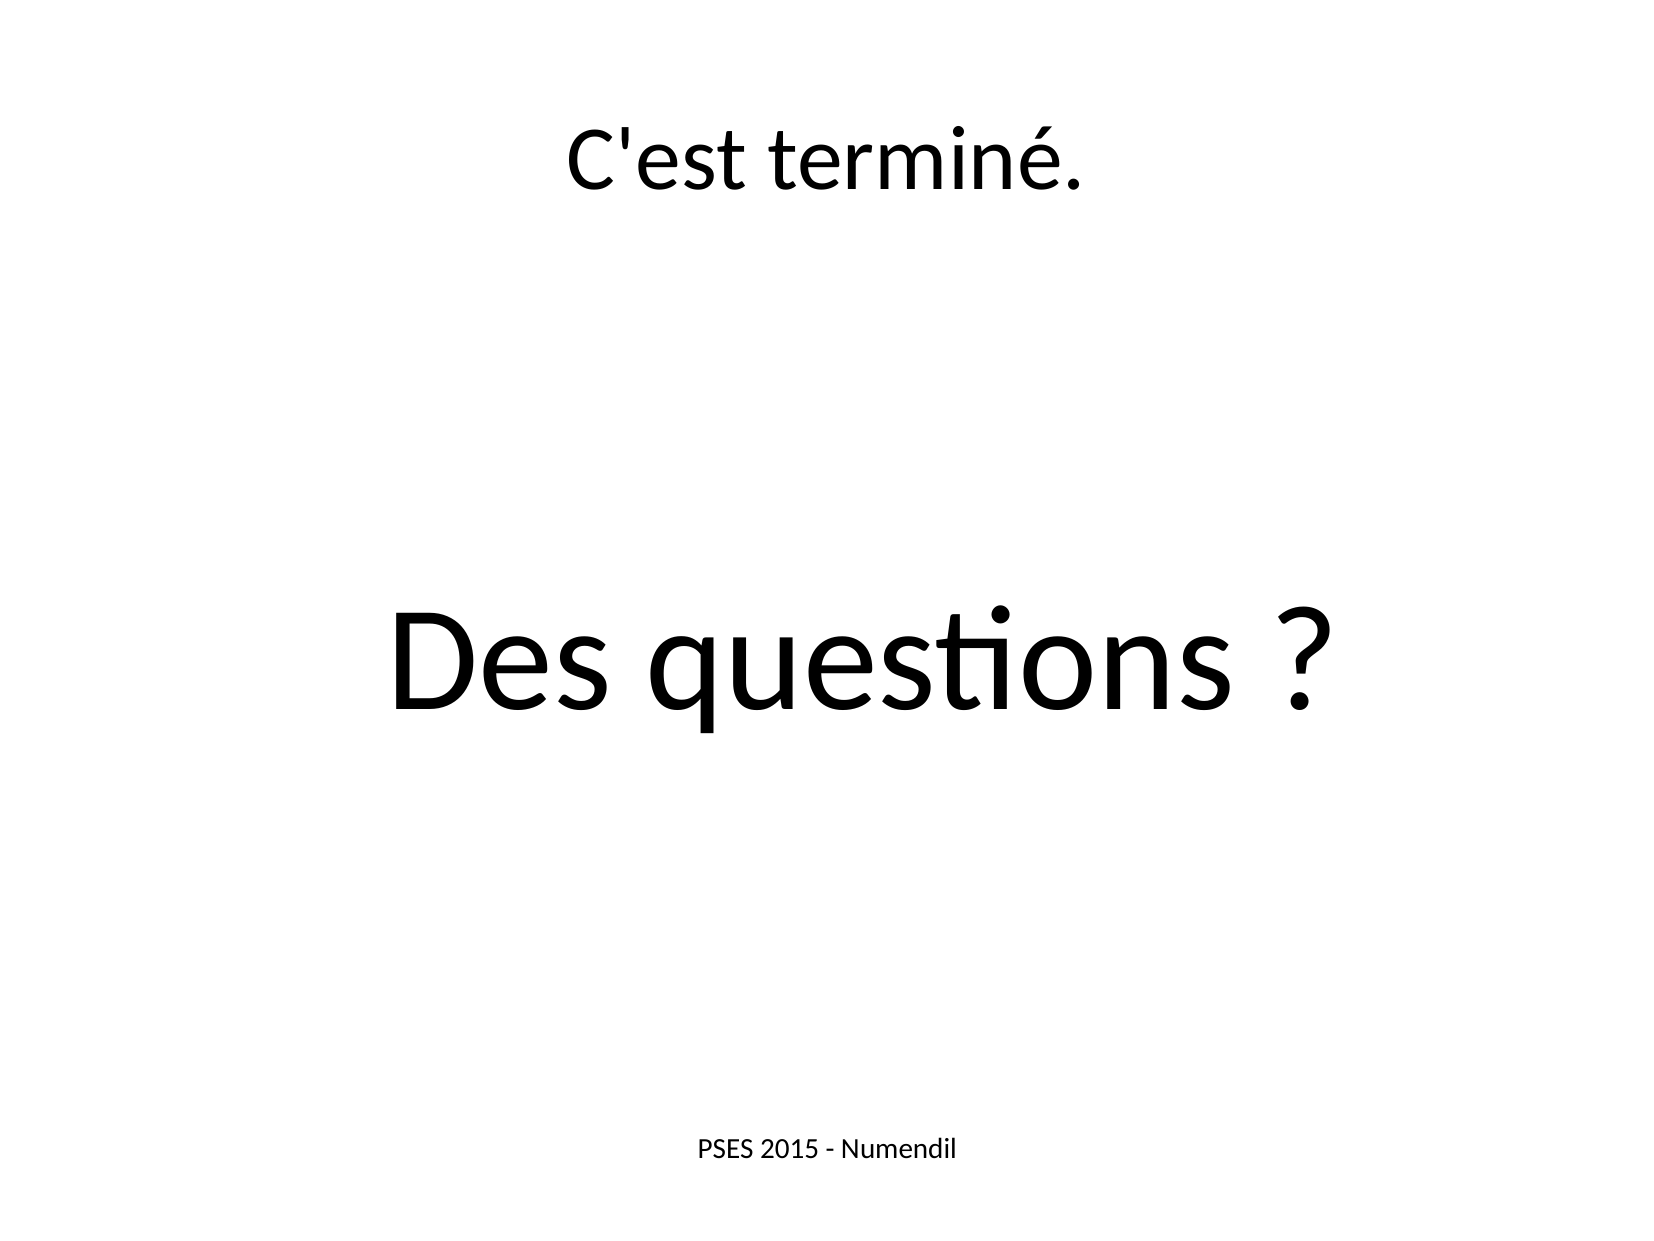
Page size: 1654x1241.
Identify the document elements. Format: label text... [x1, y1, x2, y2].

list Des questions ? [82, 290, 1571, 1010]
text_box PSES 2015 - Numendil [565, 1129, 1090, 1216]
title C'est terminé. [82, 49, 1571, 257]
